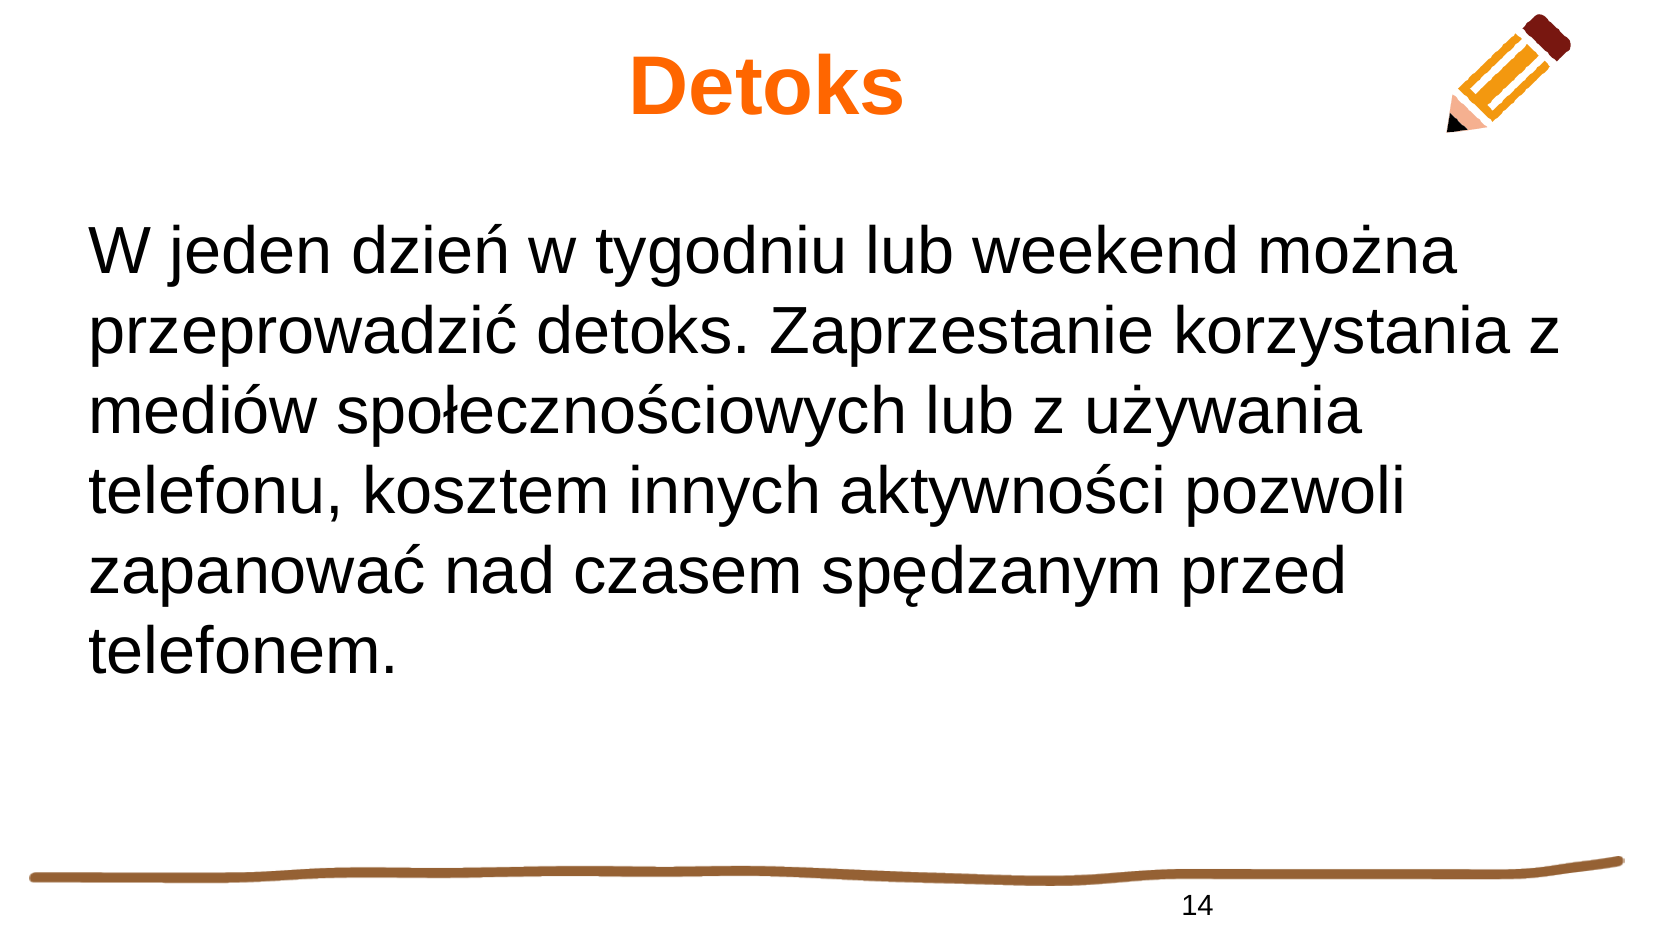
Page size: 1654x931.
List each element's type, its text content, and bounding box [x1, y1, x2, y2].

picture [1446, 14, 1571, 133]
picture [29, 856, 1625, 886]
list W jeden dzień w tygodniu lub weekend można przeprowadzić detoks. Zaprzestanie korzystania z mediów społecznościowych lub z używania telefonu, kosztem innych aktywności pozwoli zapanować nad czasem spędzanym przed telefonem. [88, 206, 1565, 857]
title Detoks [88, 29, 1447, 133]
text_box <numer> [1181, 885, 1565, 931]
